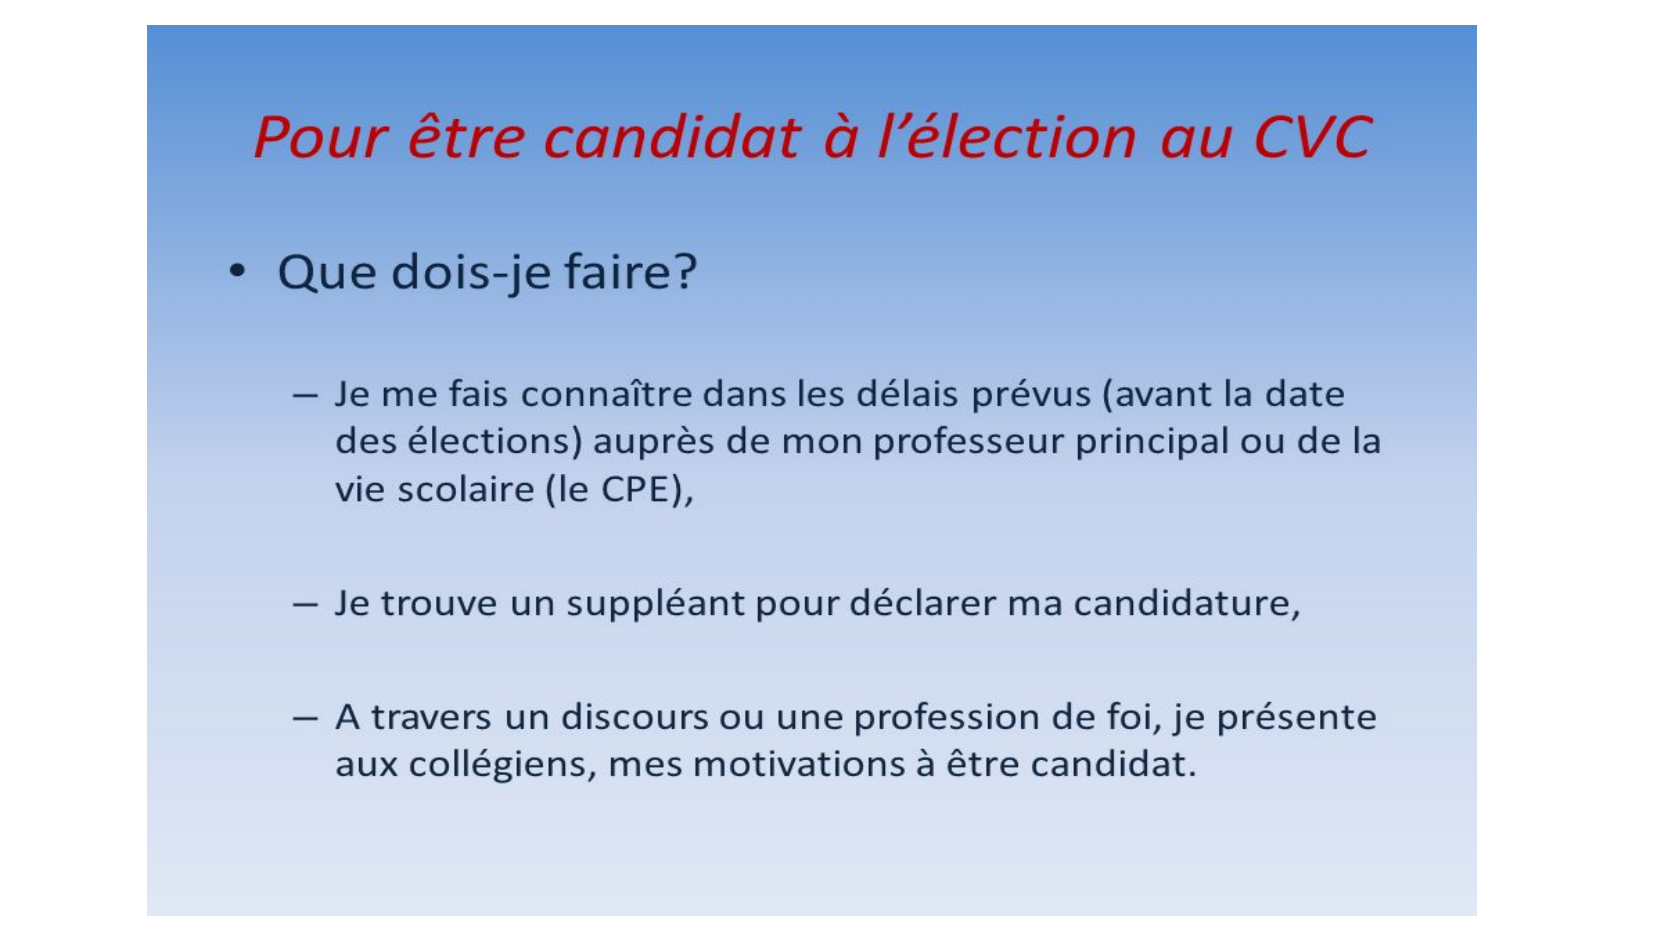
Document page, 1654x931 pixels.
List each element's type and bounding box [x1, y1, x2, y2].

picture [147, 25, 1477, 916]
